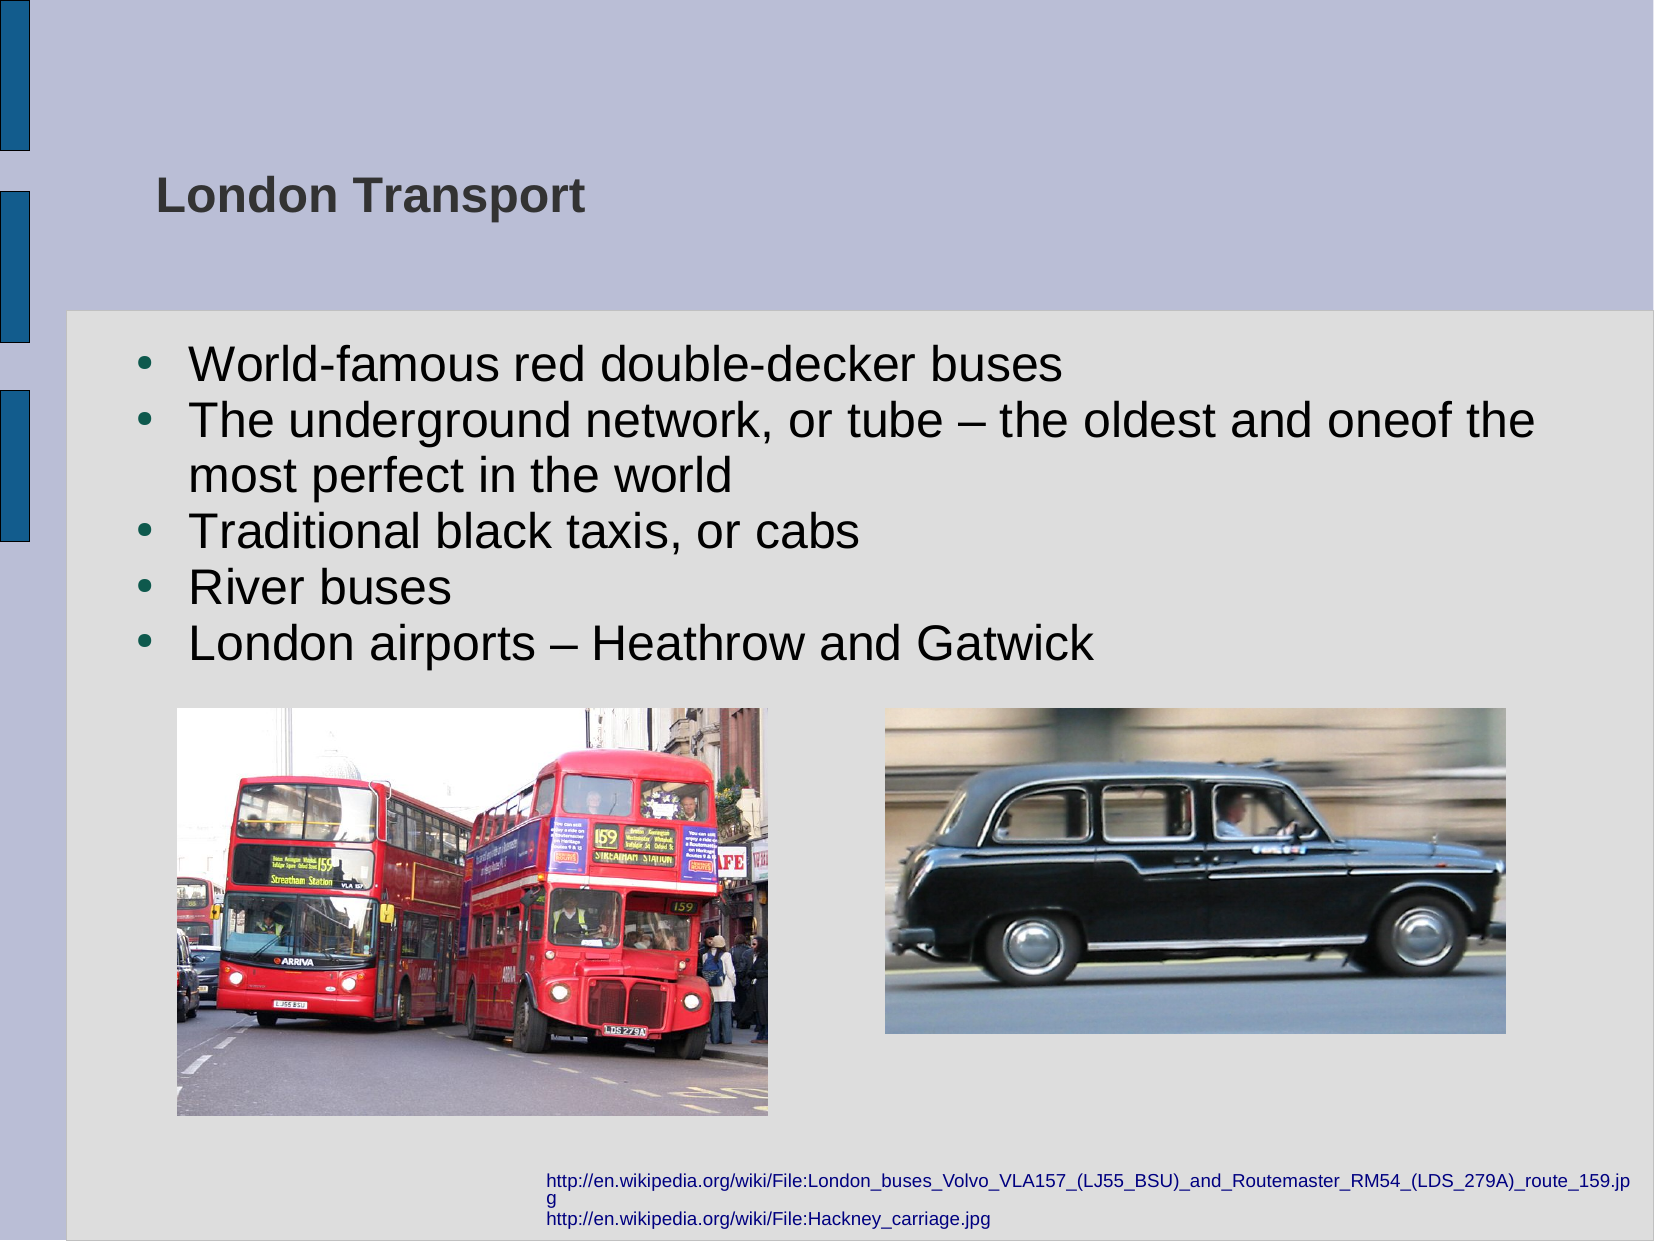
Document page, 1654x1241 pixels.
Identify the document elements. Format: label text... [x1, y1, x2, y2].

list World-famous red double-decker buses The underground network, or tube – the oldest and oneof the most perfect in the world Traditional black taxis, or cabs River buses London airports – Heathrow and Gatwick [118, 336, 1625, 709]
picture [885, 708, 1506, 1034]
picture [177, 708, 768, 1116]
text_box http://en.wikipedia.org/wiki/File:London_buses_Volvo_VLA157_(LJ55_BSU)_and_Routemaster_RM54_(LDS_279A)_route_159.jpg http://en.wikipedia.org/wiki/File:Hackney_carriage.jpg [531, 1162, 1654, 1241]
title London Transport [121, 91, 621, 299]
